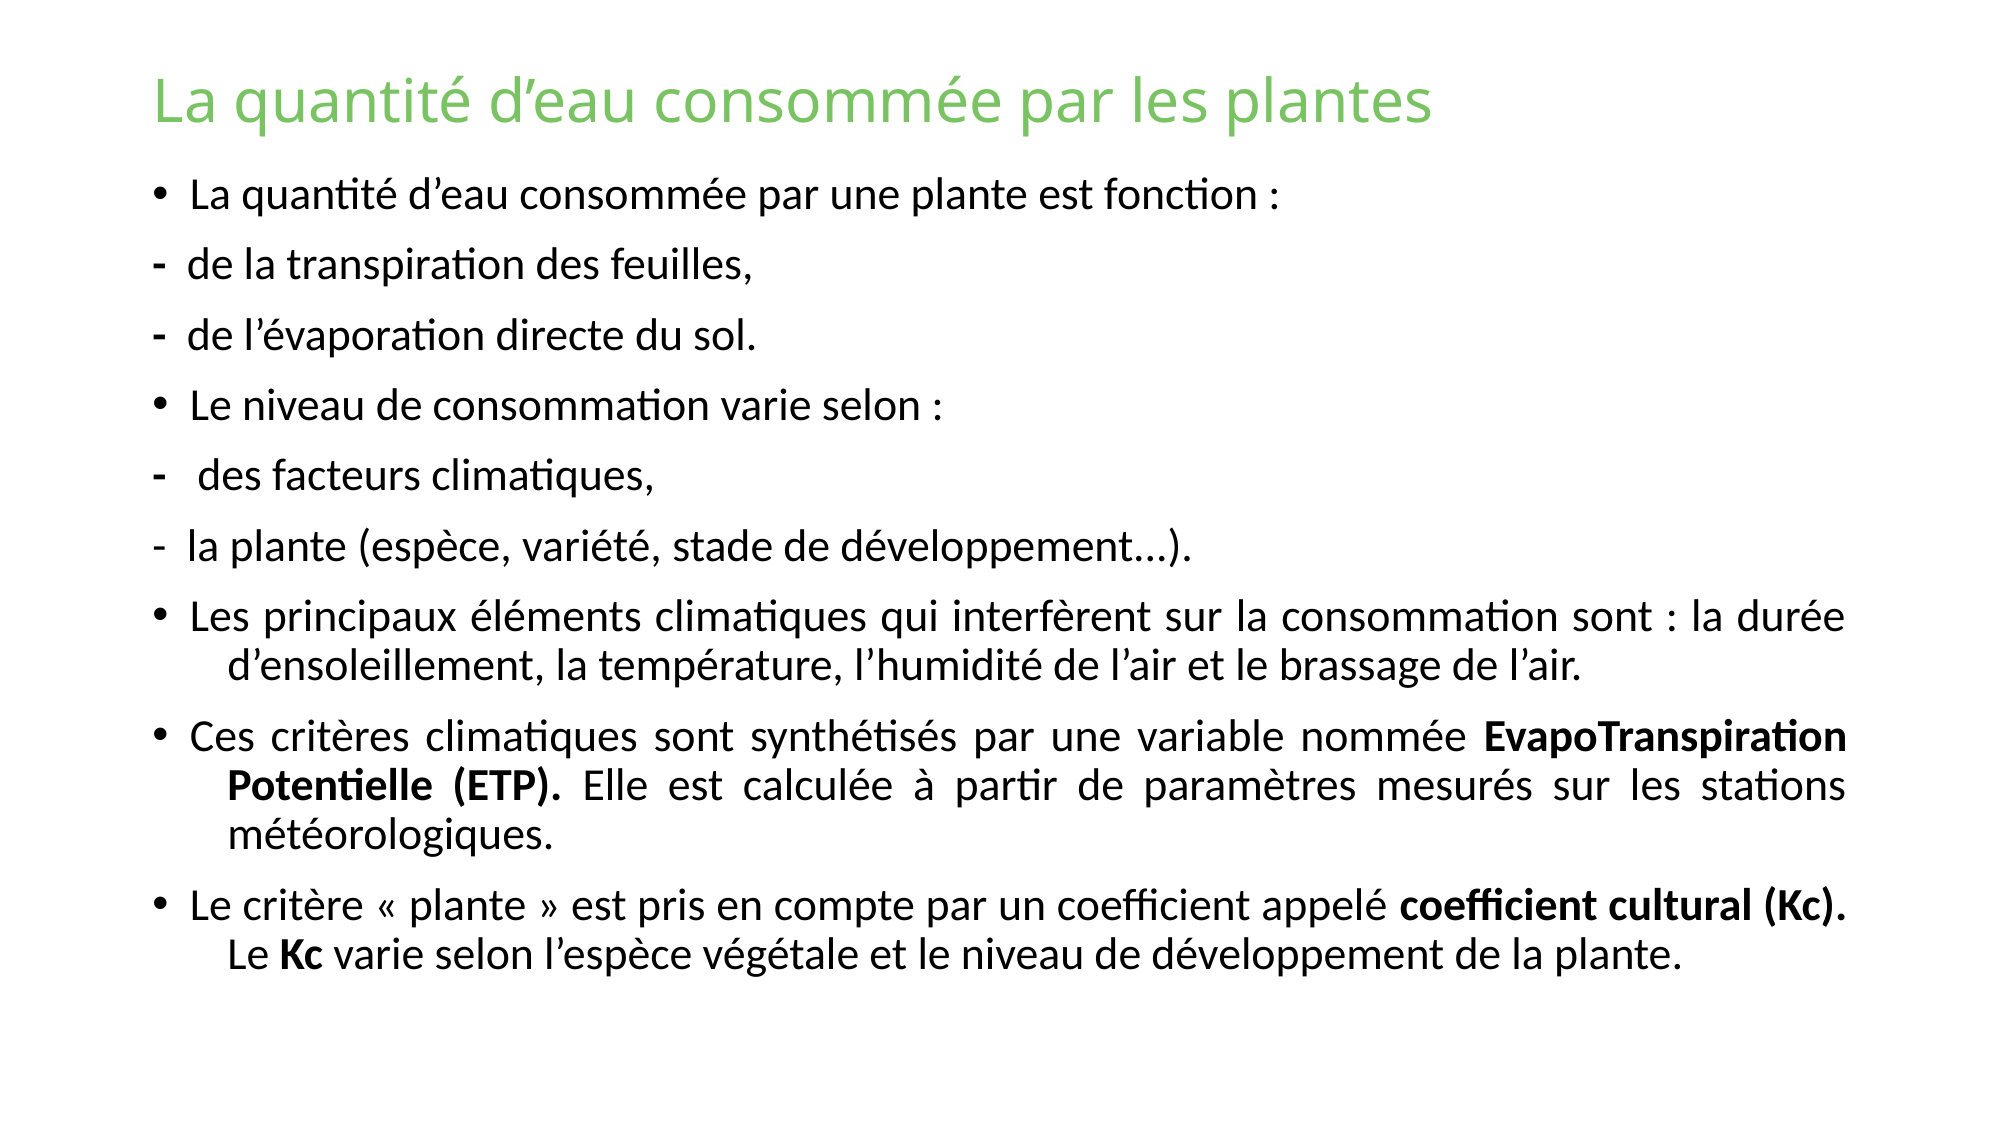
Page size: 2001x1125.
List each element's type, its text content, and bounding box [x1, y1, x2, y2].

title La quantité d’eau consommée par les plantes [137, 59, 1863, 146]
list La quantité d’eau consommée par une plante est fonction : - de la transpiration des feuilles, - de l’évaporation directe du sol. Le niveau de consommation varie selon : - des facteurs climatiques, - la plante (espèce, variété, stade de développement...). Les principaux éléments climatiques qui interfèrent sur la consommation sont : la durée d’ensoleillement, la température, l’humidité de l’air et le brassage de l’air. Ces critères climatiques sont synthétisés par une variable nommée EvapoTranspiration Potentielle (ETP). Elle est calculée à partir de paramètres mesurés sur les stations météorologiques. Le critère « plante » est pris en compte par un coefficient appelé coefficient cultural (Kc). Le Kc varie selon l’espèce végétale et le niveau de développement de la plante. [137, 162, 1863, 1014]
